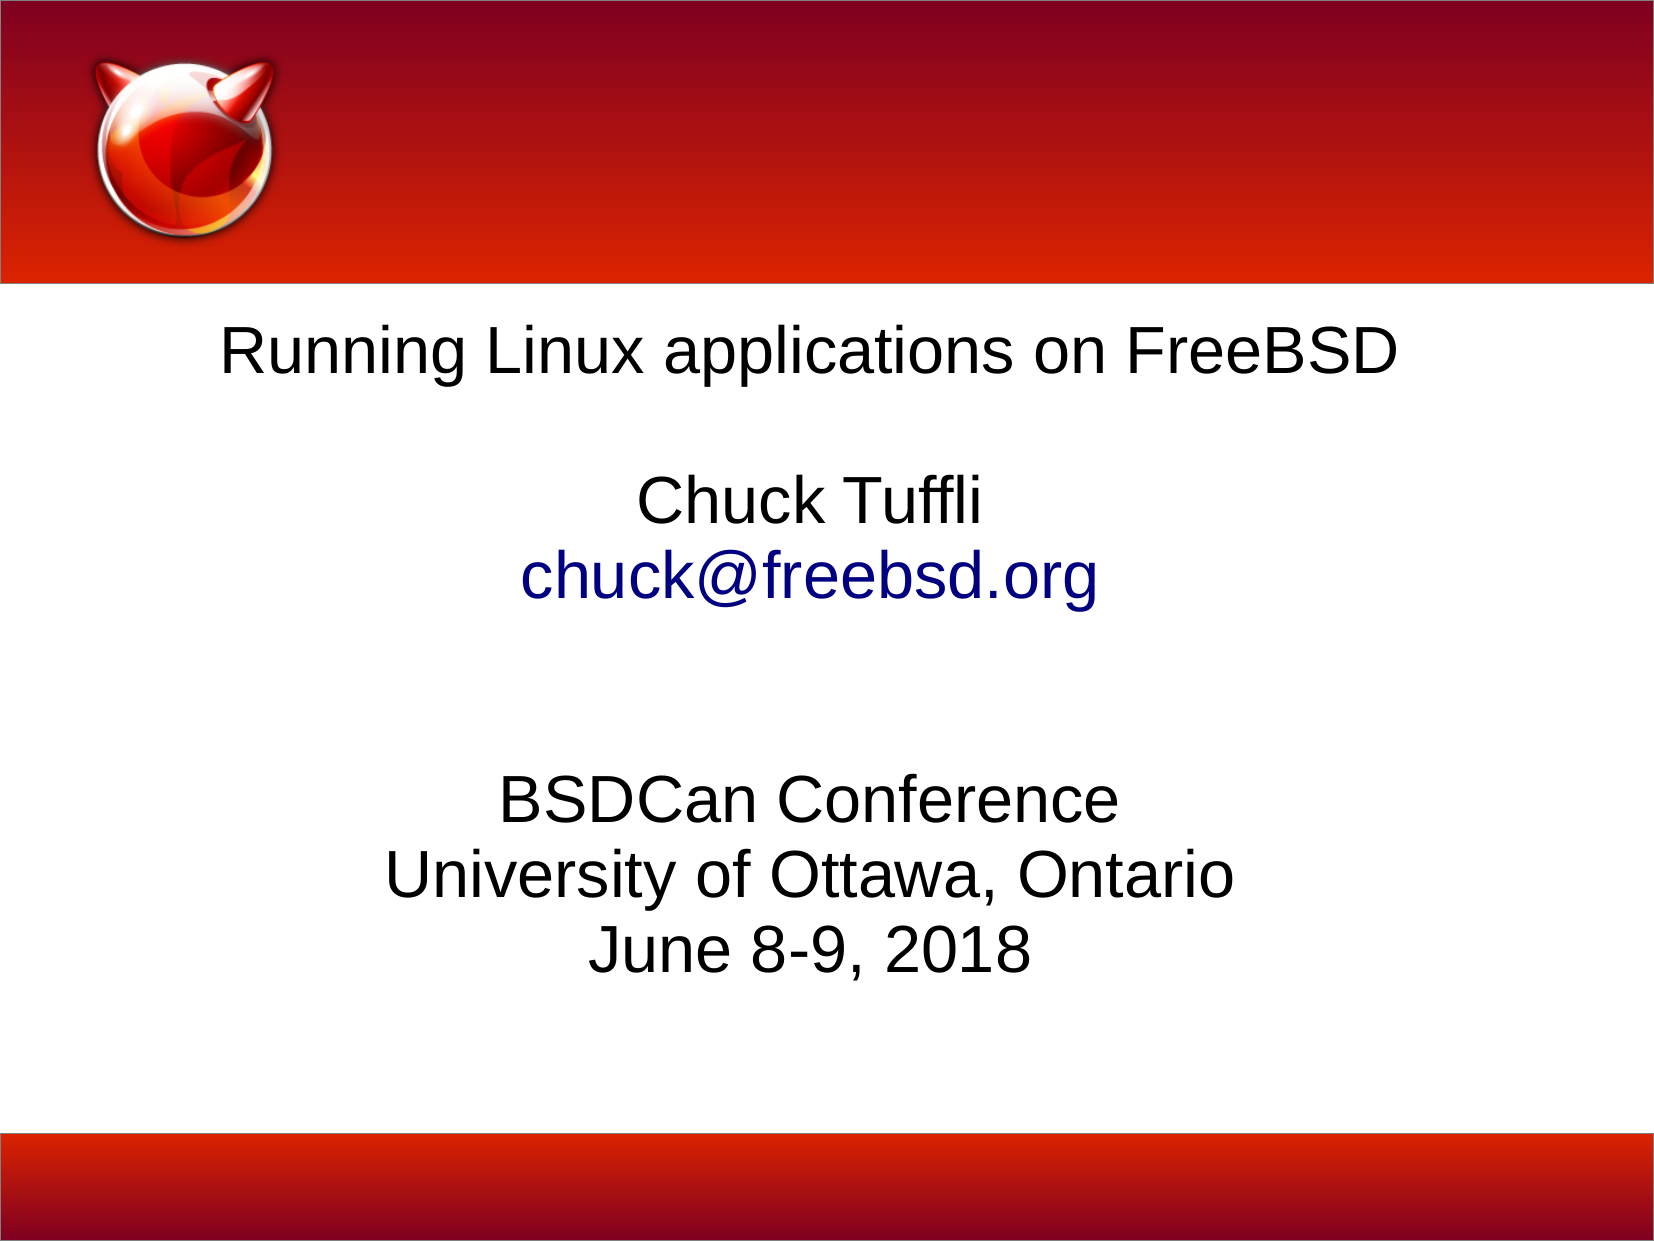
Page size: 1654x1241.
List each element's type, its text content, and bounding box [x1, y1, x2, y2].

picture [82, 49, 289, 252]
subtitle Running Linux applications on FreeBSD Chuck Tuffli chuck@freebsd.org BSDCan Conference University of Ottawa, Ontario June 8-9, 2018 [82, 290, 1538, 1010]
